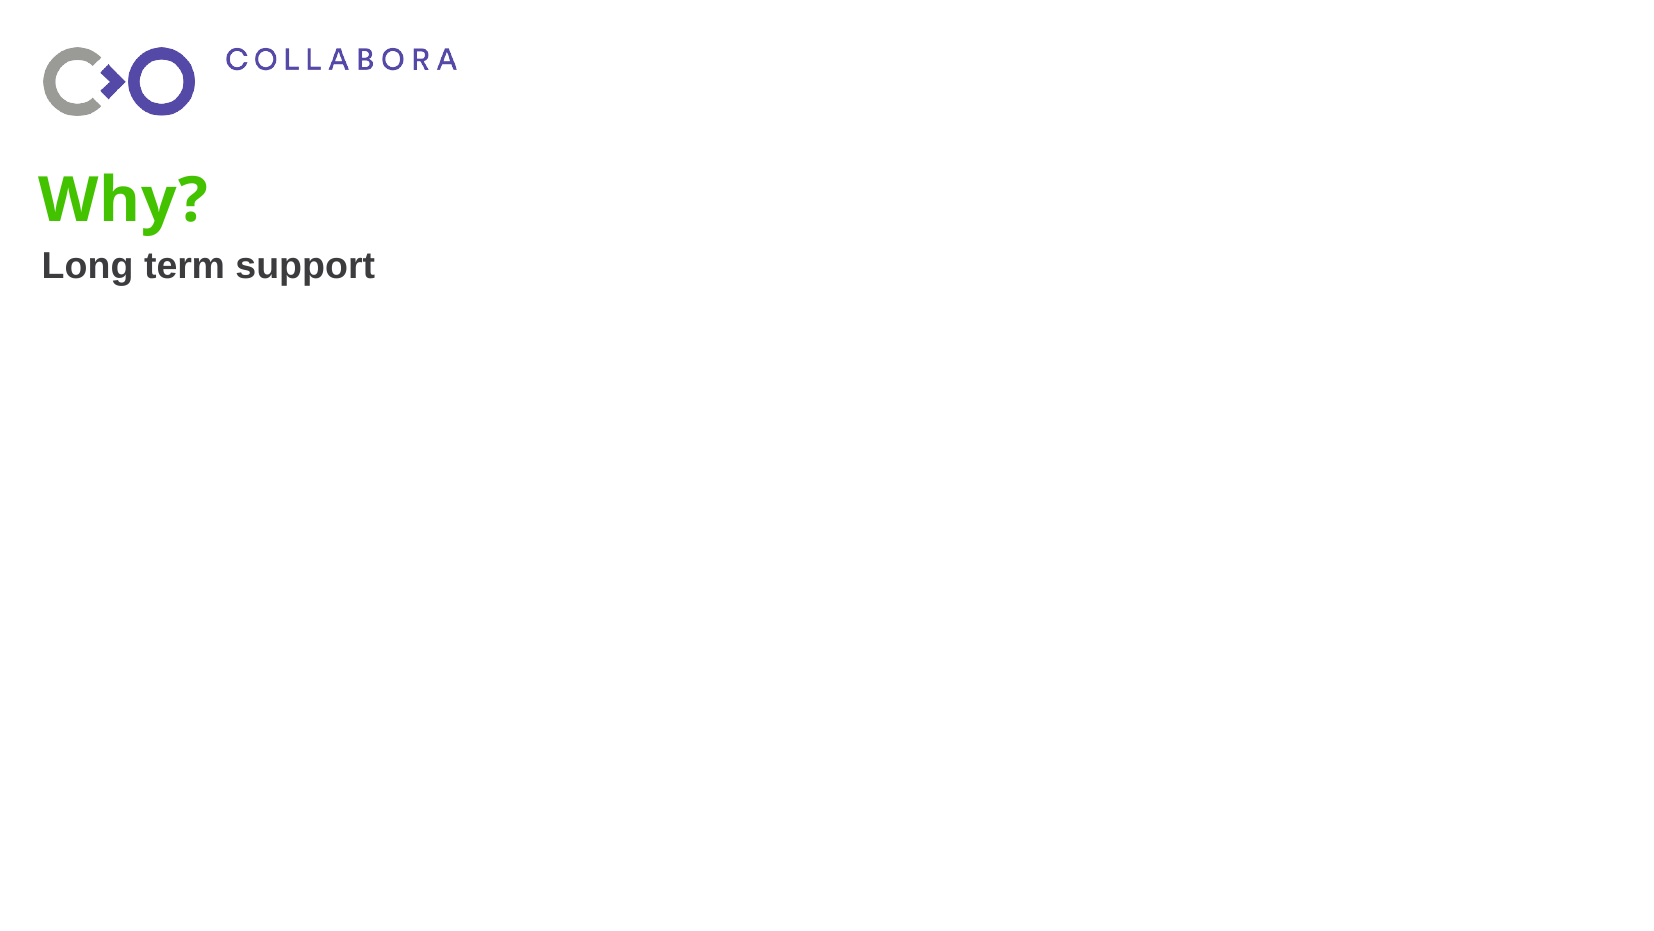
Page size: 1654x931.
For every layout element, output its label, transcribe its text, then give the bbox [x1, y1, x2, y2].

text_box Long term support [41, 240, 1614, 290]
picture [43, 47, 457, 116]
title Why? [38, 159, 1614, 216]
